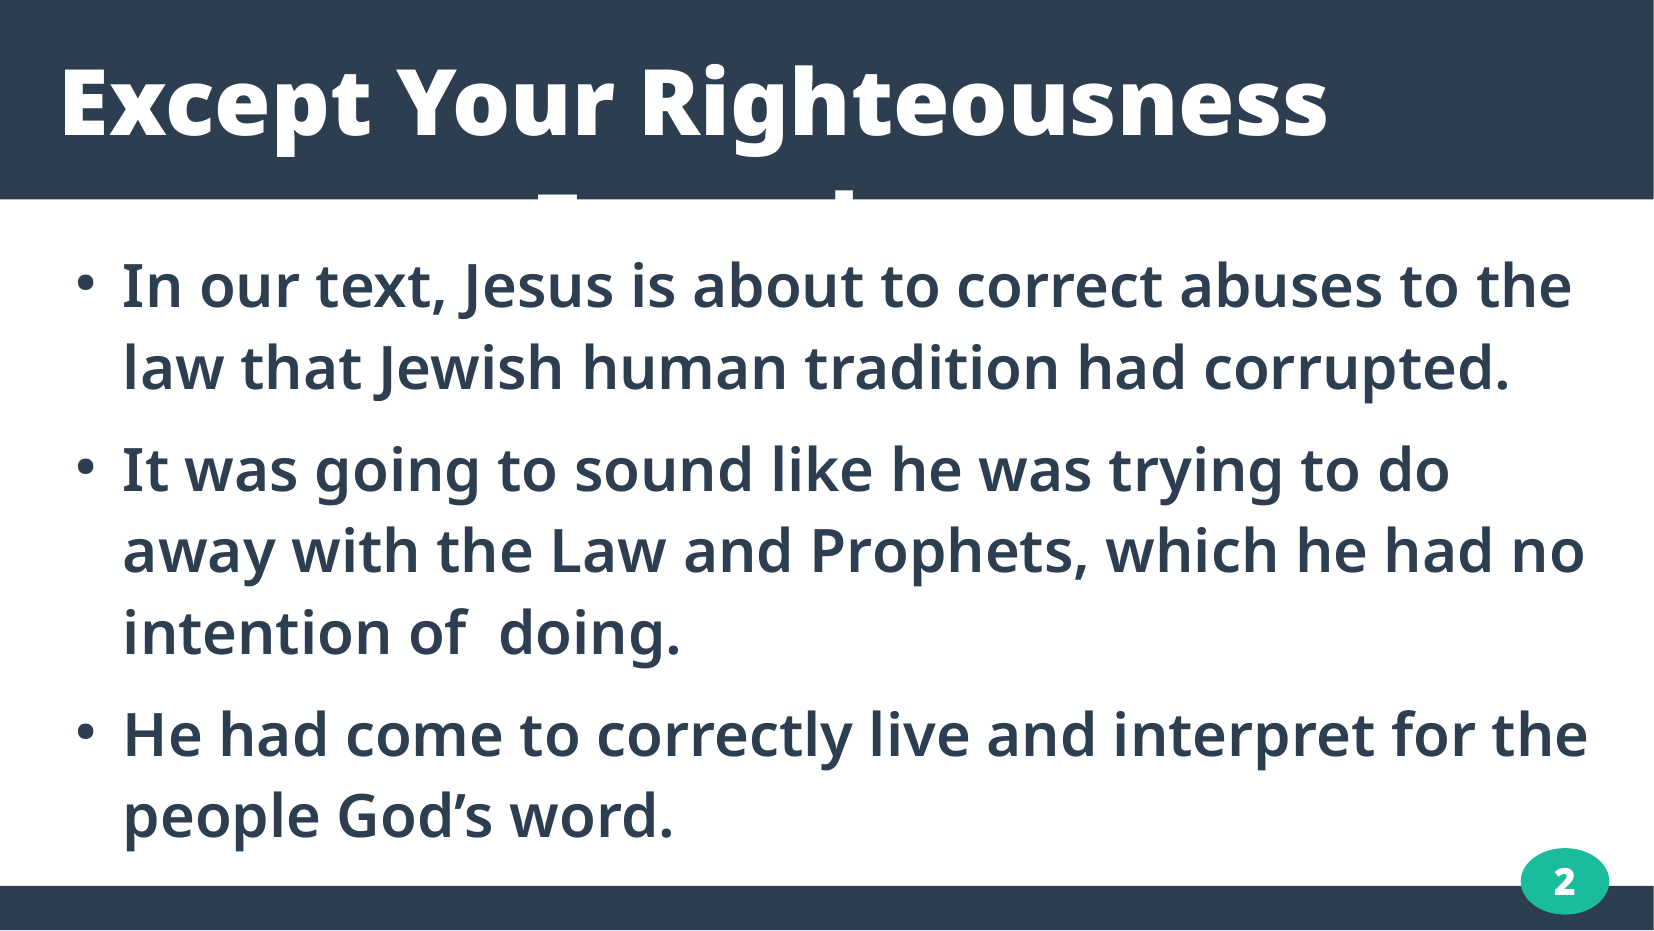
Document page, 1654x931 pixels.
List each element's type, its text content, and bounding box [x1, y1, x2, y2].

title Except Your Righteousness Exceed [59, 37, 1595, 155]
list In our text, Jesus is about to correct abuses to the law that Jewish human tradition had corrupted. It was going to sound like he was trying to do away with the Law and Prophets, which he had no intention of doing. He had come to correctly live and interpret for the people God’s word. [59, 243, 1595, 864]
